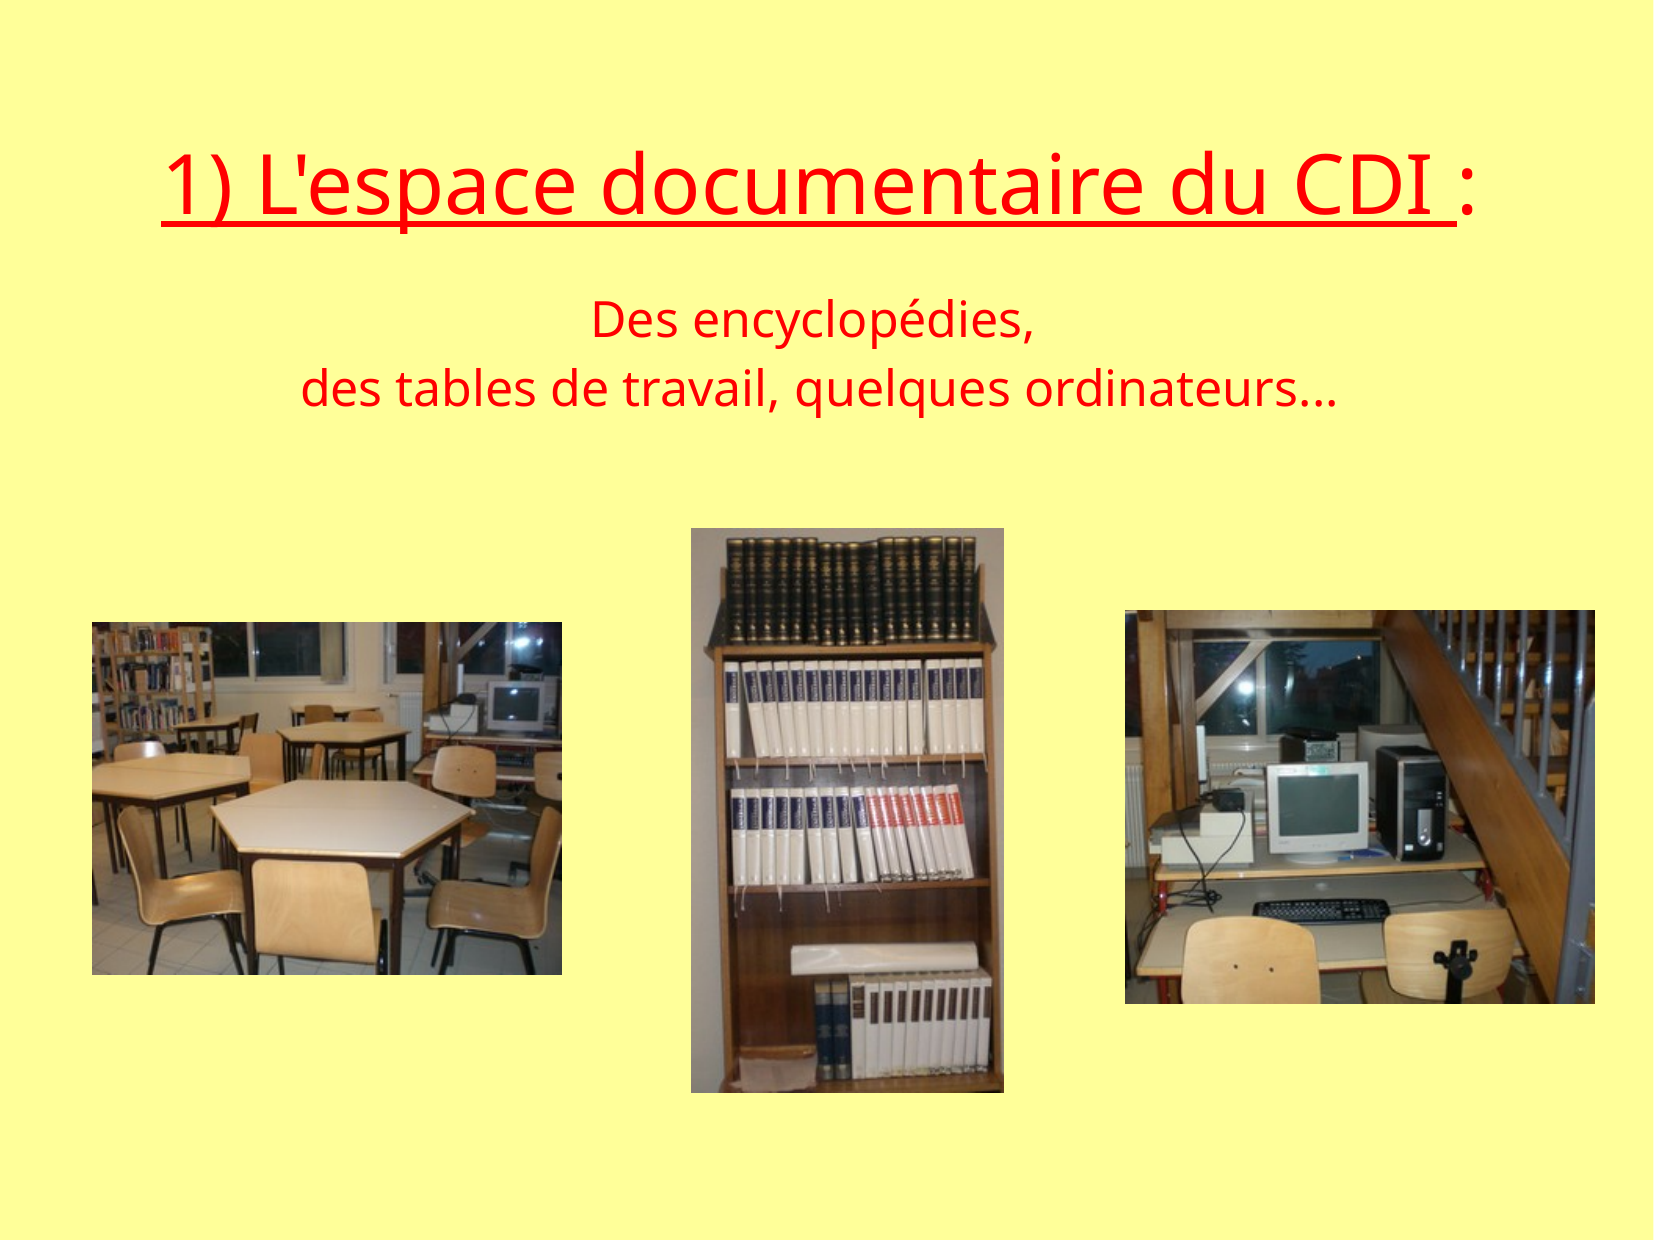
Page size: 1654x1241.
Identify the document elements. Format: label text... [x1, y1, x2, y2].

picture [92, 622, 562, 975]
picture [1125, 610, 1595, 1004]
text_box 1) L'espace documentaire du CDI : Des encyclopédies, des tables de travail, quelques ordinateurs... [88, 118, 1552, 435]
picture [691, 528, 1004, 1093]
